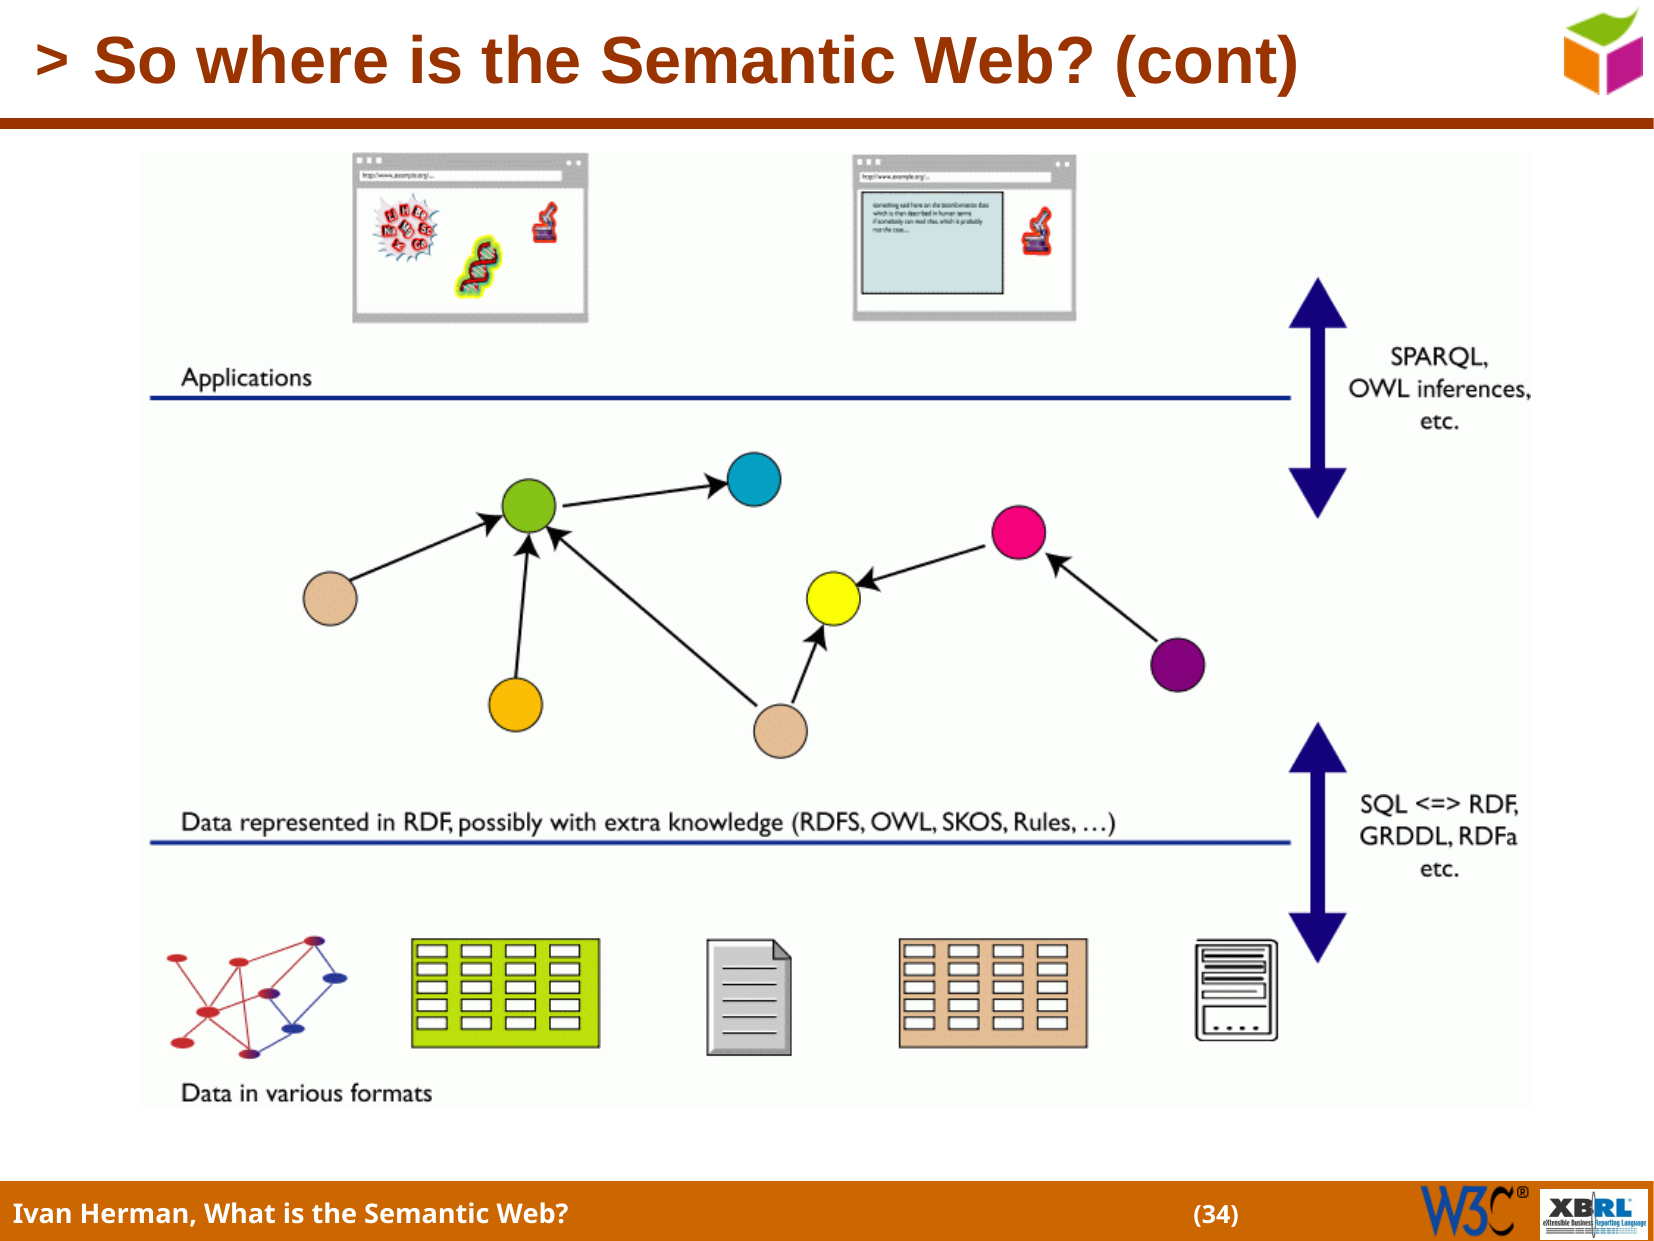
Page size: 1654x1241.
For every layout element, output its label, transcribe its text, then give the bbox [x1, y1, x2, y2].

title So where is the Semantic Web? (cont) [93, 0, 1493, 119]
picture [1417, 1183, 1533, 1240]
picture [141, 152, 1531, 1109]
picture [1540, 1189, 1648, 1240]
picture [1564, 5, 1643, 95]
